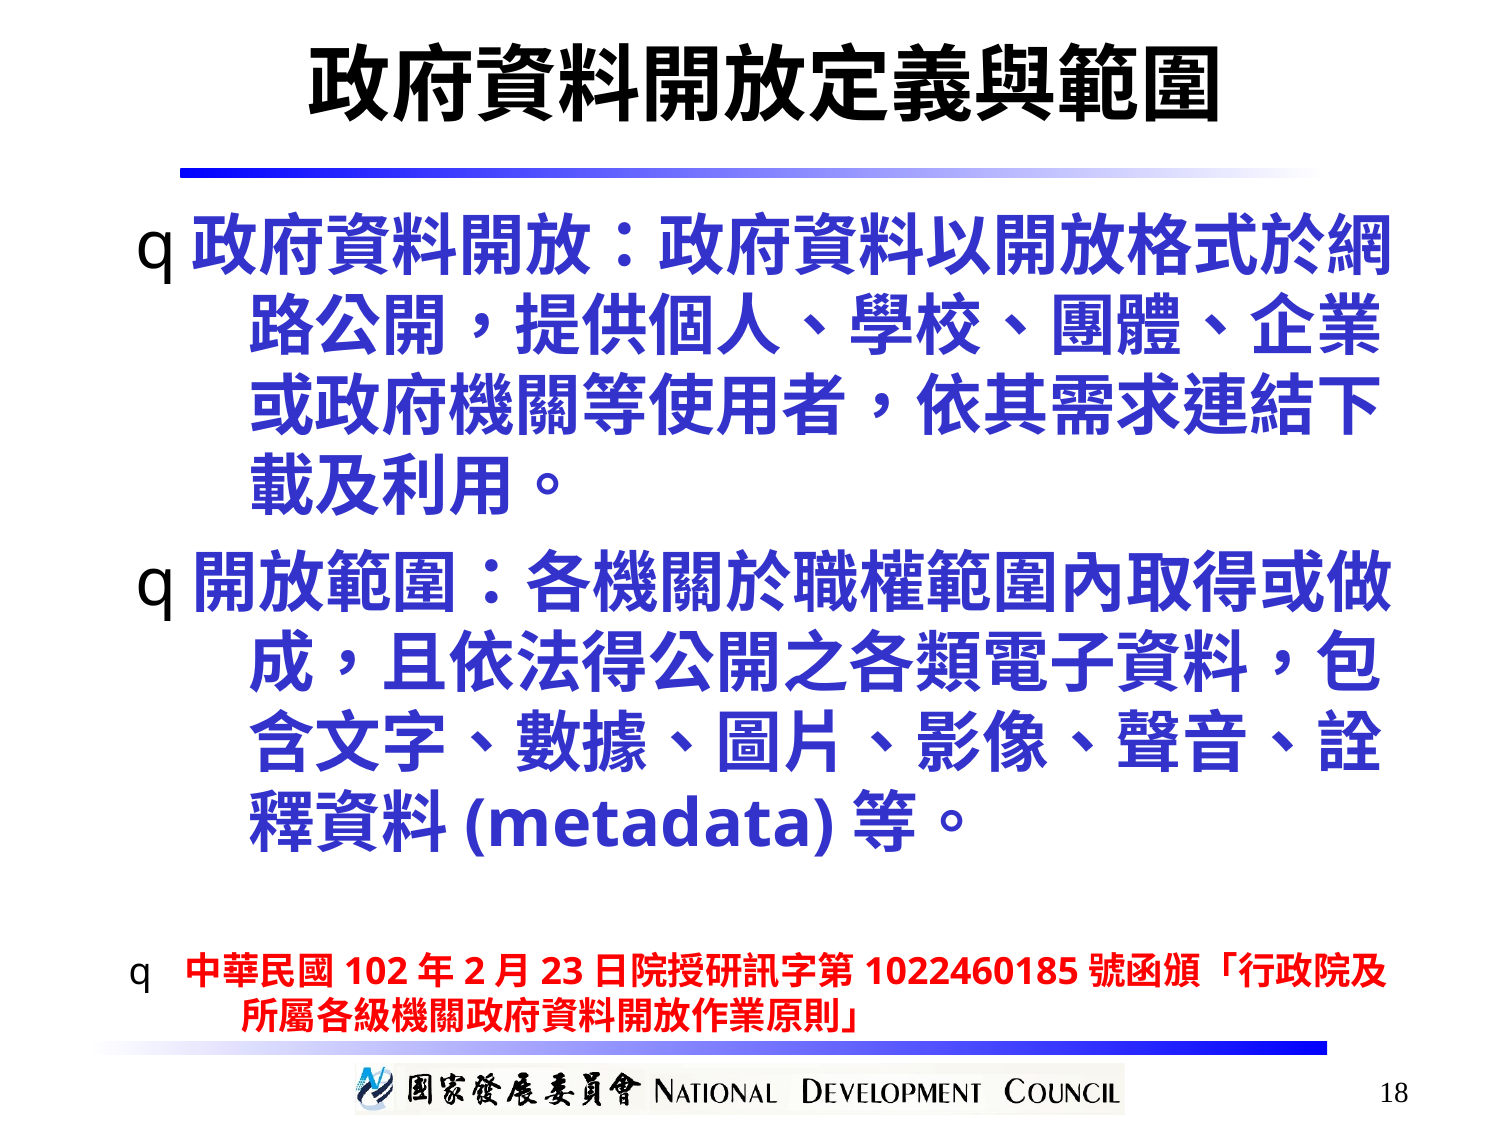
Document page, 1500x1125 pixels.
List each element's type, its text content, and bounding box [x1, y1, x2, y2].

text_box 中華民國102年2月23日院授研訊字第1022460185號函頒「行政院及所屬各級機關政府資料開放作業原則」 [113, 939, 1433, 1062]
text_box 政府資料開放定義與範圍 [110, 23, 1421, 164]
text_box 政府資料開放：政府資料以開放格式於網路公開，提供個人、學校、團體、企業或政府機關等使用者，依其需求連結下載及利用。 開放範圍：各機關於職權範圍內取得或做成，且依法得公開之各類電子資料，包含文字、數據、圖片、影像、聲音、詮釋資料(metadata)等。 [120, 195, 1426, 890]
text_box 18 [1364, 1070, 1490, 1106]
